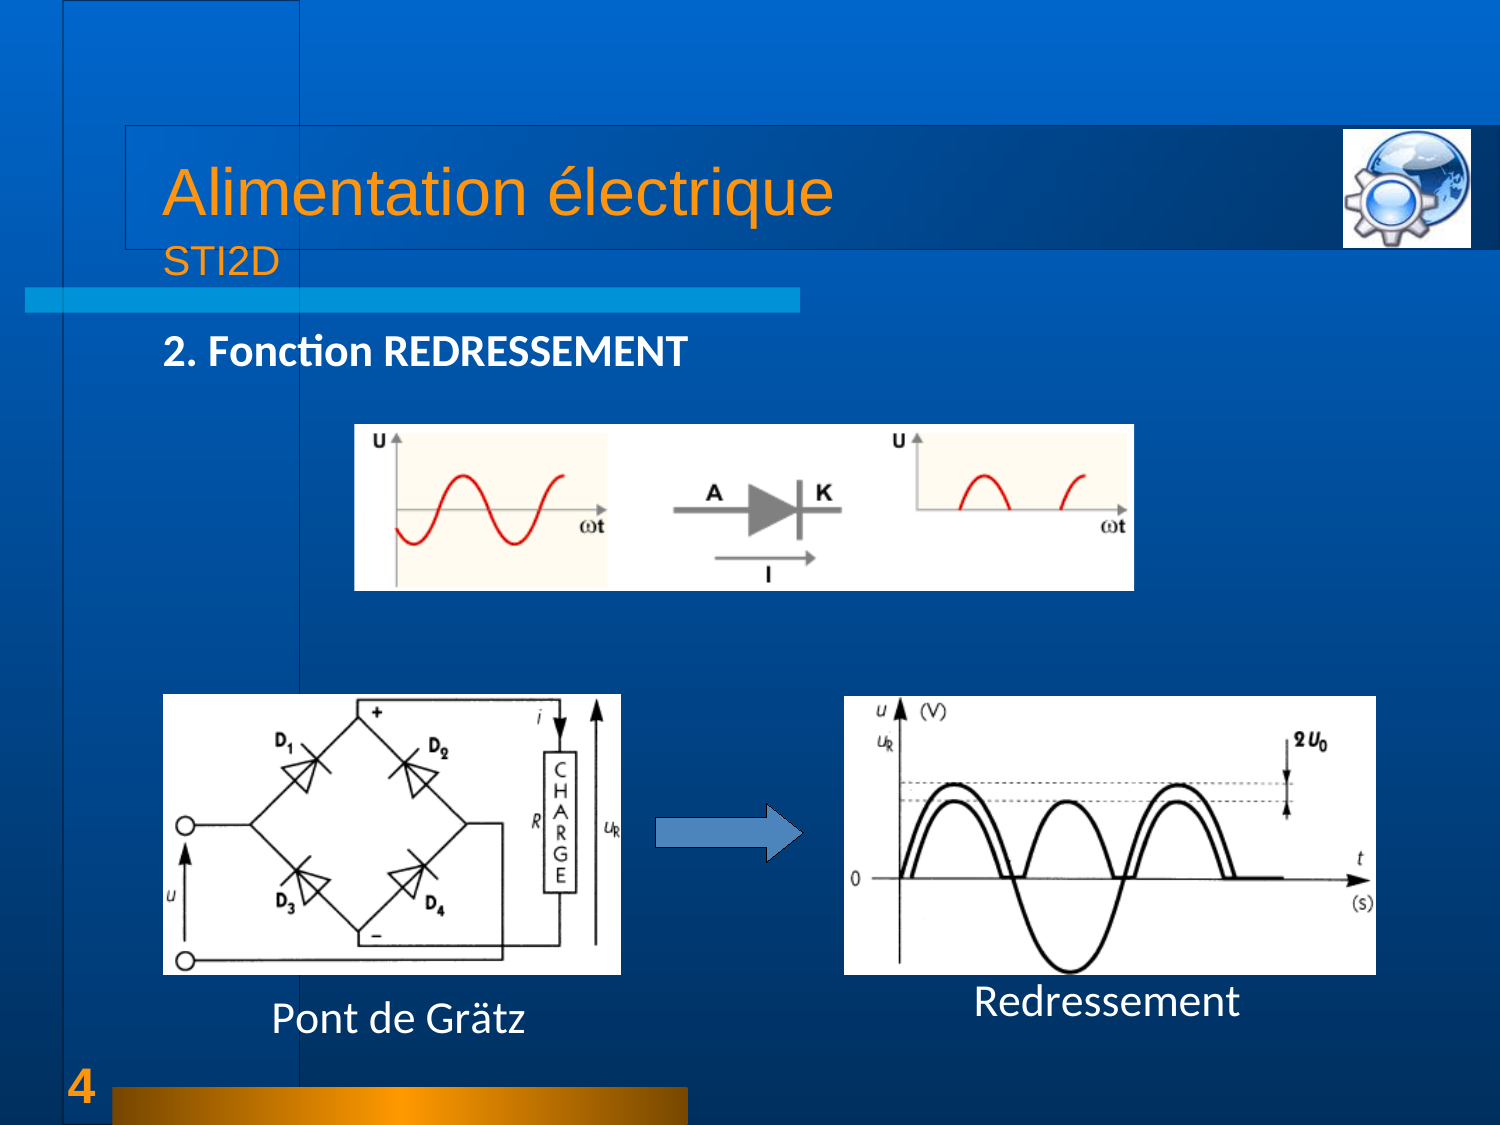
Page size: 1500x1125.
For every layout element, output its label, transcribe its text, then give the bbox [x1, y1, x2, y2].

picture [1343, 129, 1471, 248]
text_box Pont de Grätz [177, 992, 621, 1063]
text_box Redressement [856, 975, 1359, 1045]
picture [844, 696, 1376, 975]
picture [163, 694, 621, 975]
picture [354, 424, 1135, 591]
text_box [655, 803, 804, 863]
text_box 2. Fonction REDRESSEMENT [147, 324, 1415, 1013]
